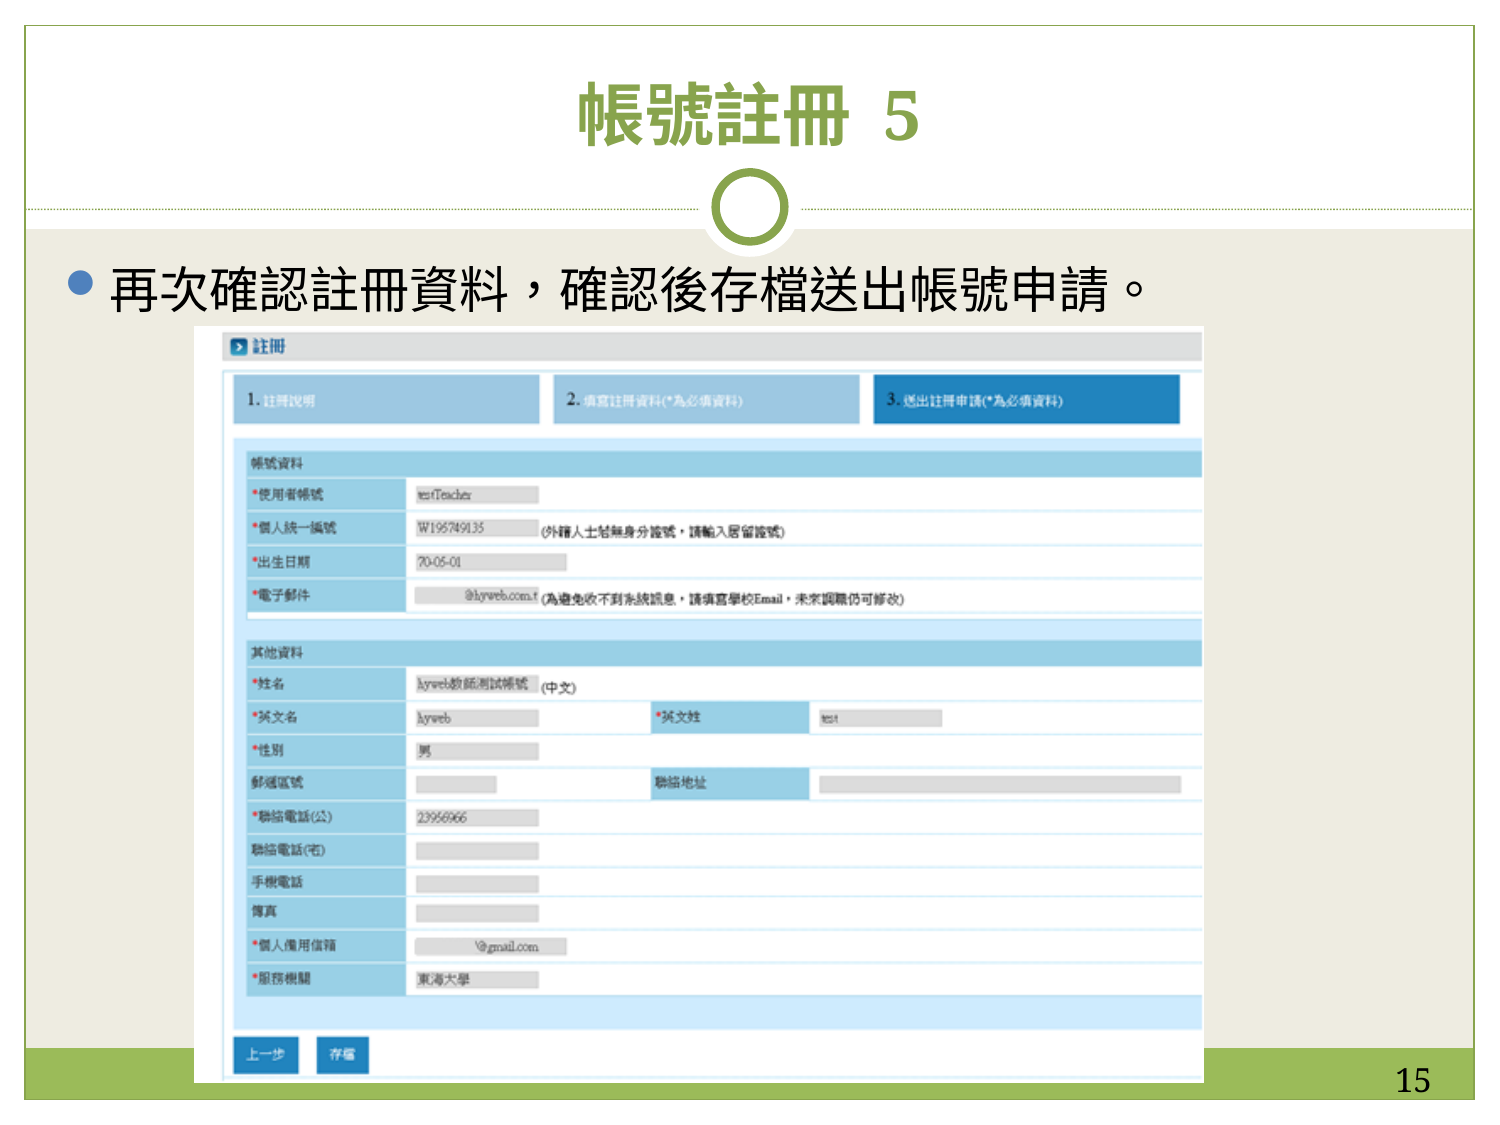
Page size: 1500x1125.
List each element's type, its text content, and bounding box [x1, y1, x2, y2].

title 帳號註冊 5 [49, 37, 1450, 162]
text_box [1376, 1045, 1452, 1118]
list 再次確認註冊資料，確認後存檔送出帳號申請。 [49, 250, 1445, 1001]
picture [194, 326, 1204, 1083]
